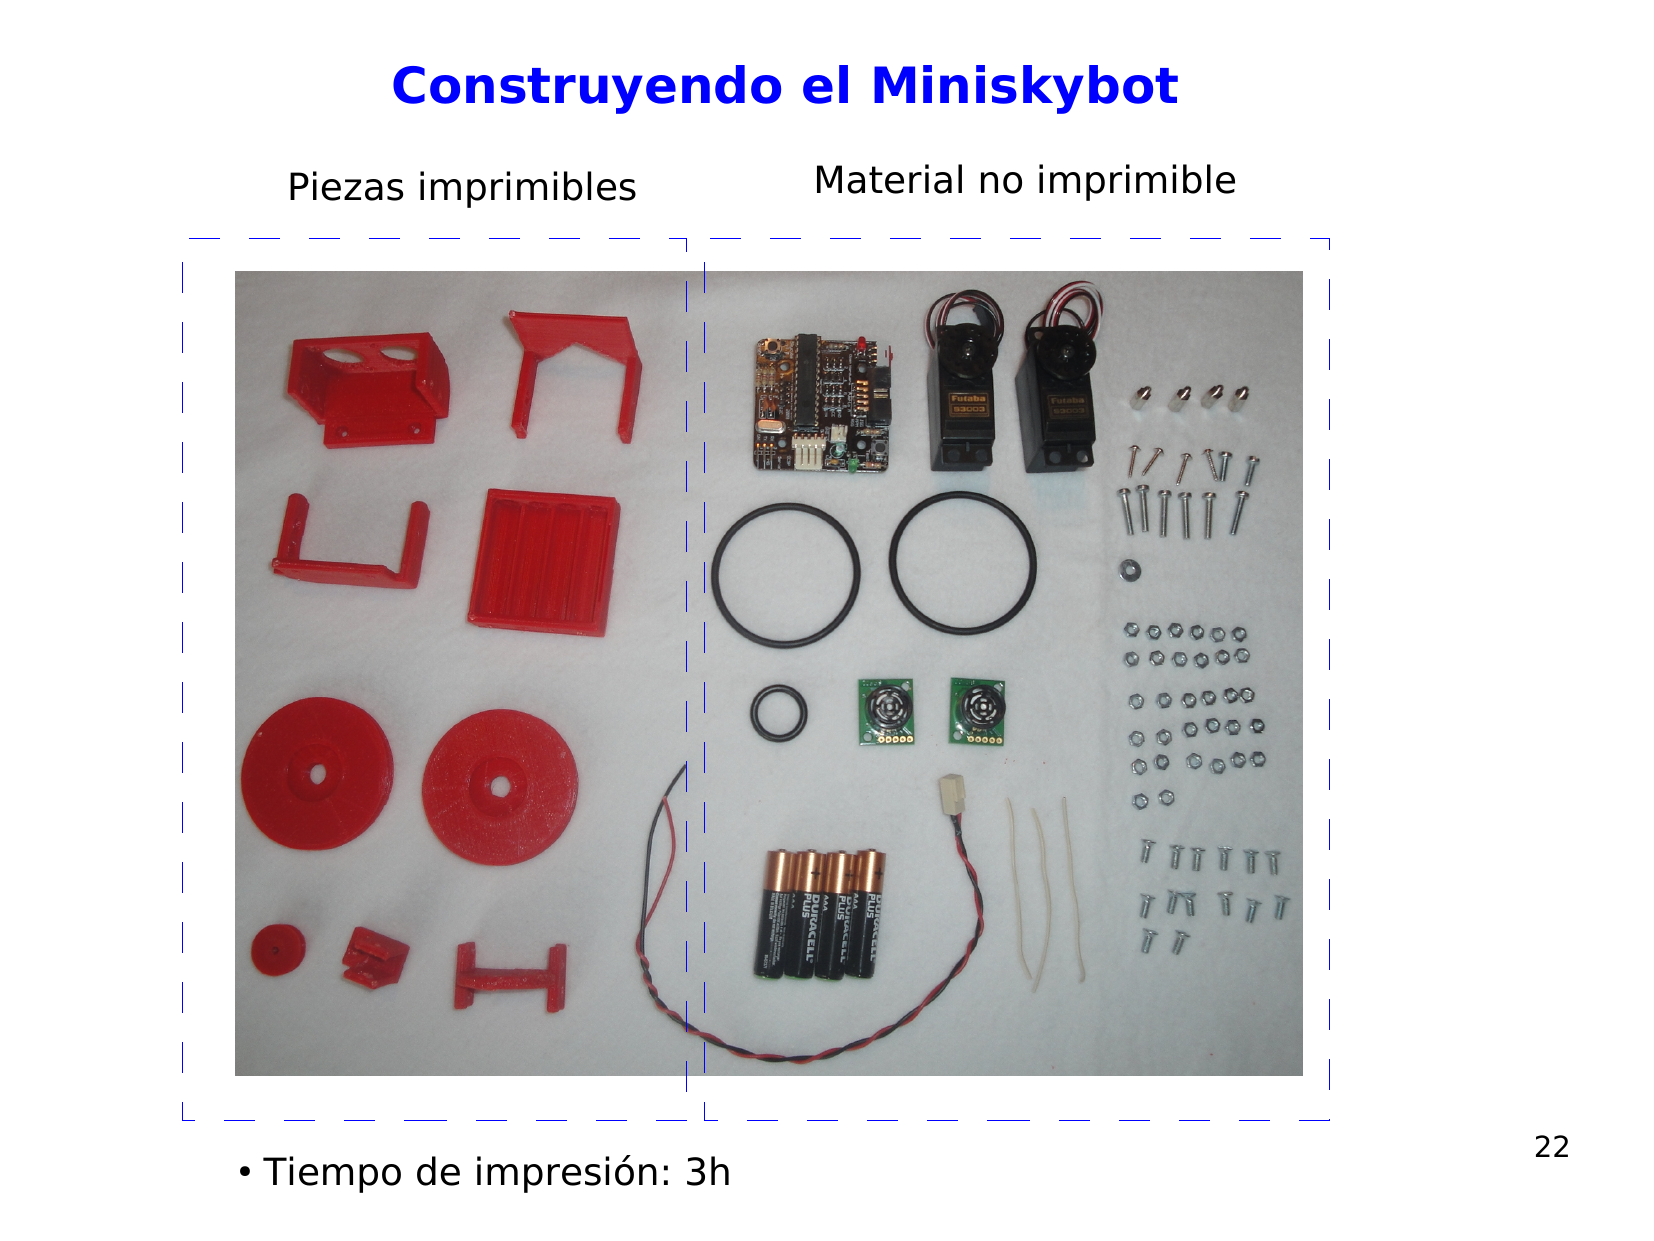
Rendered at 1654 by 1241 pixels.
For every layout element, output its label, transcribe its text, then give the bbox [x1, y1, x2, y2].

text_box Piezas imprimibles [272, 158, 661, 230]
text_box Material no imprimible [798, 151, 1277, 223]
text_box Tiempo de impresión: 3h [223, 1143, 917, 1215]
text_box Construyendo el Miniskybot [376, 49, 1195, 123]
picture [235, 271, 1303, 1077]
